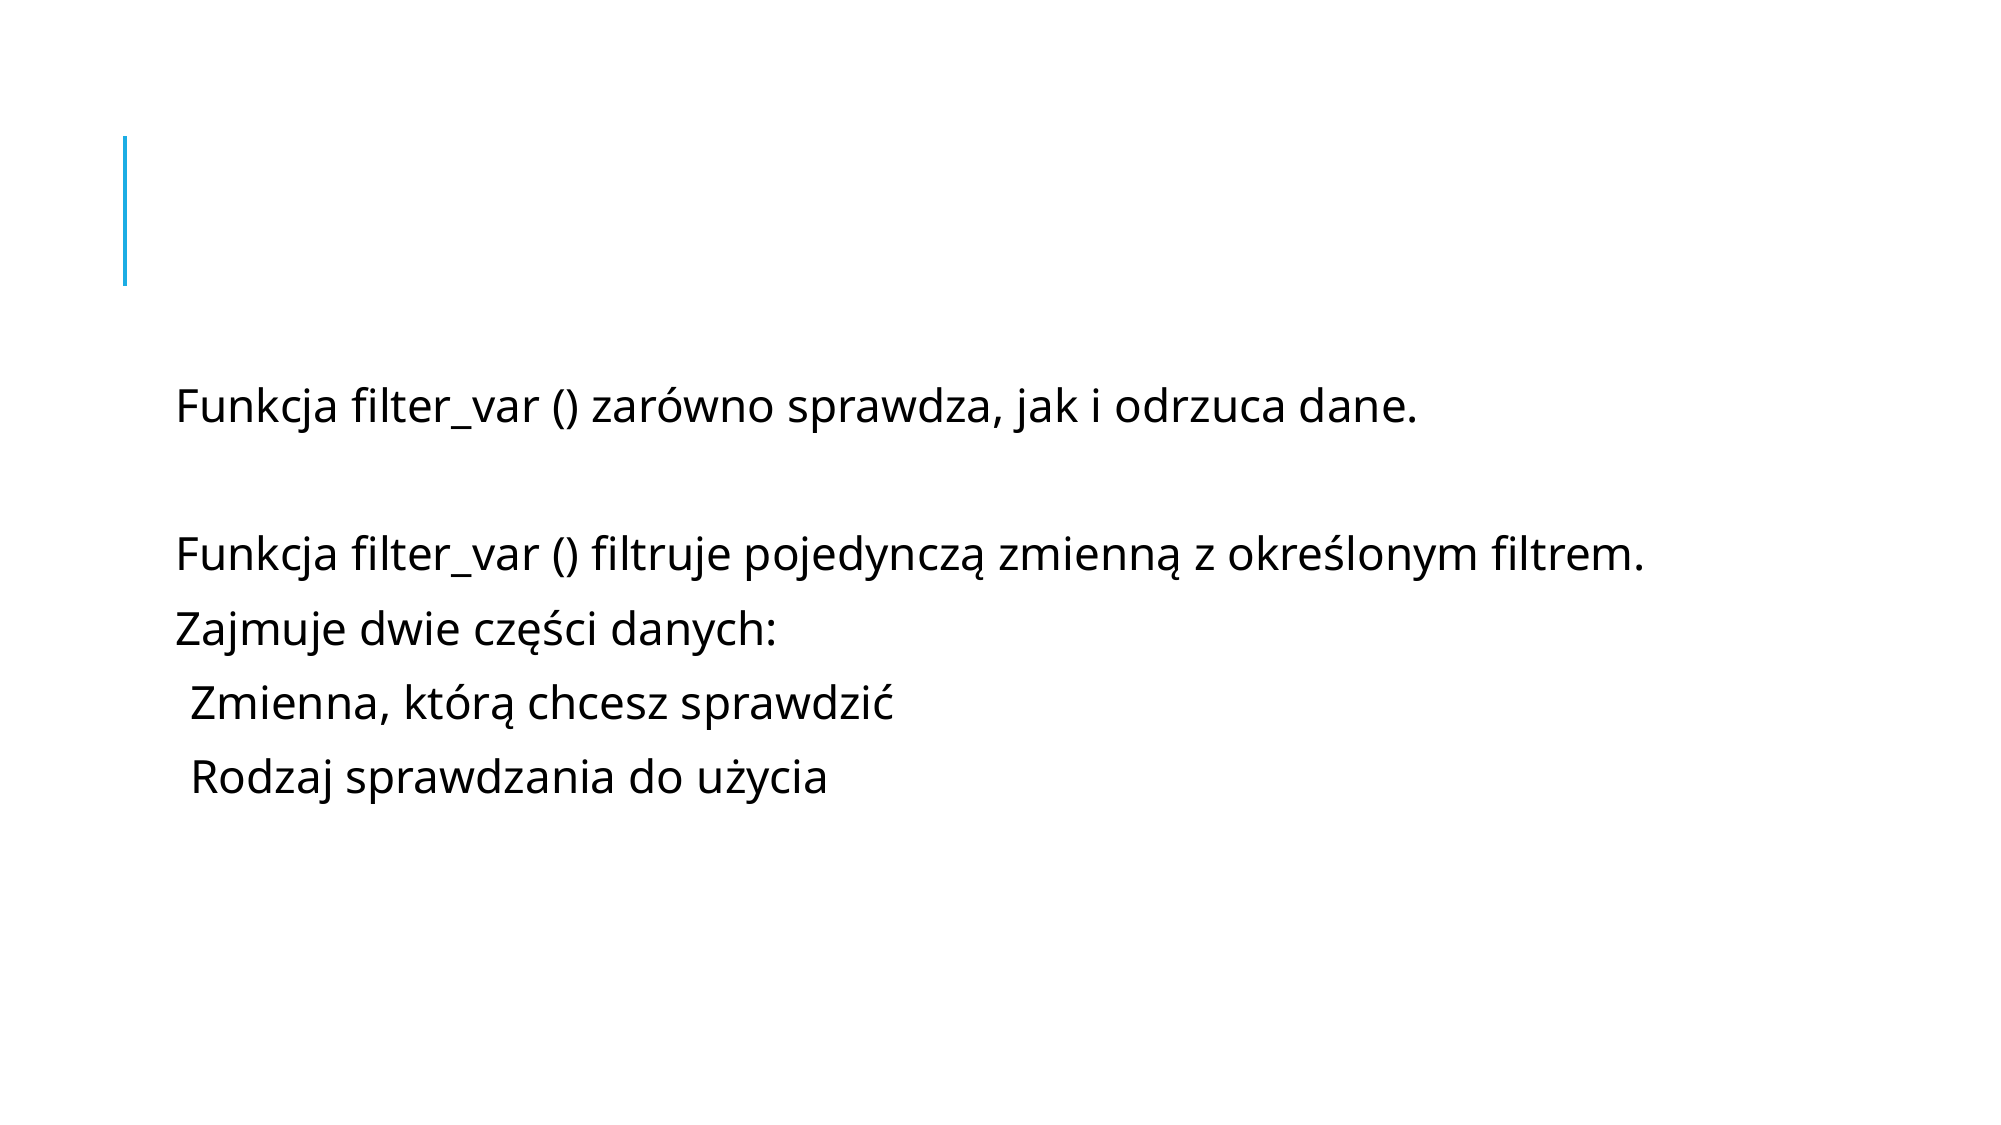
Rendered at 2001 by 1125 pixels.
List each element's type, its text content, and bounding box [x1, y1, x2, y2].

list Funkcja filter_var () zarówno sprawdza, jak i odrzuca dane. Funkcja filter_var () filtruje pojedynczą zmienną z określonym filtrem. Zajmuje dwie części danych: Zmienna, którą chcesz sprawdzić Rodzaj sprawdzania do użycia [168, 375, 1763, 1036]
